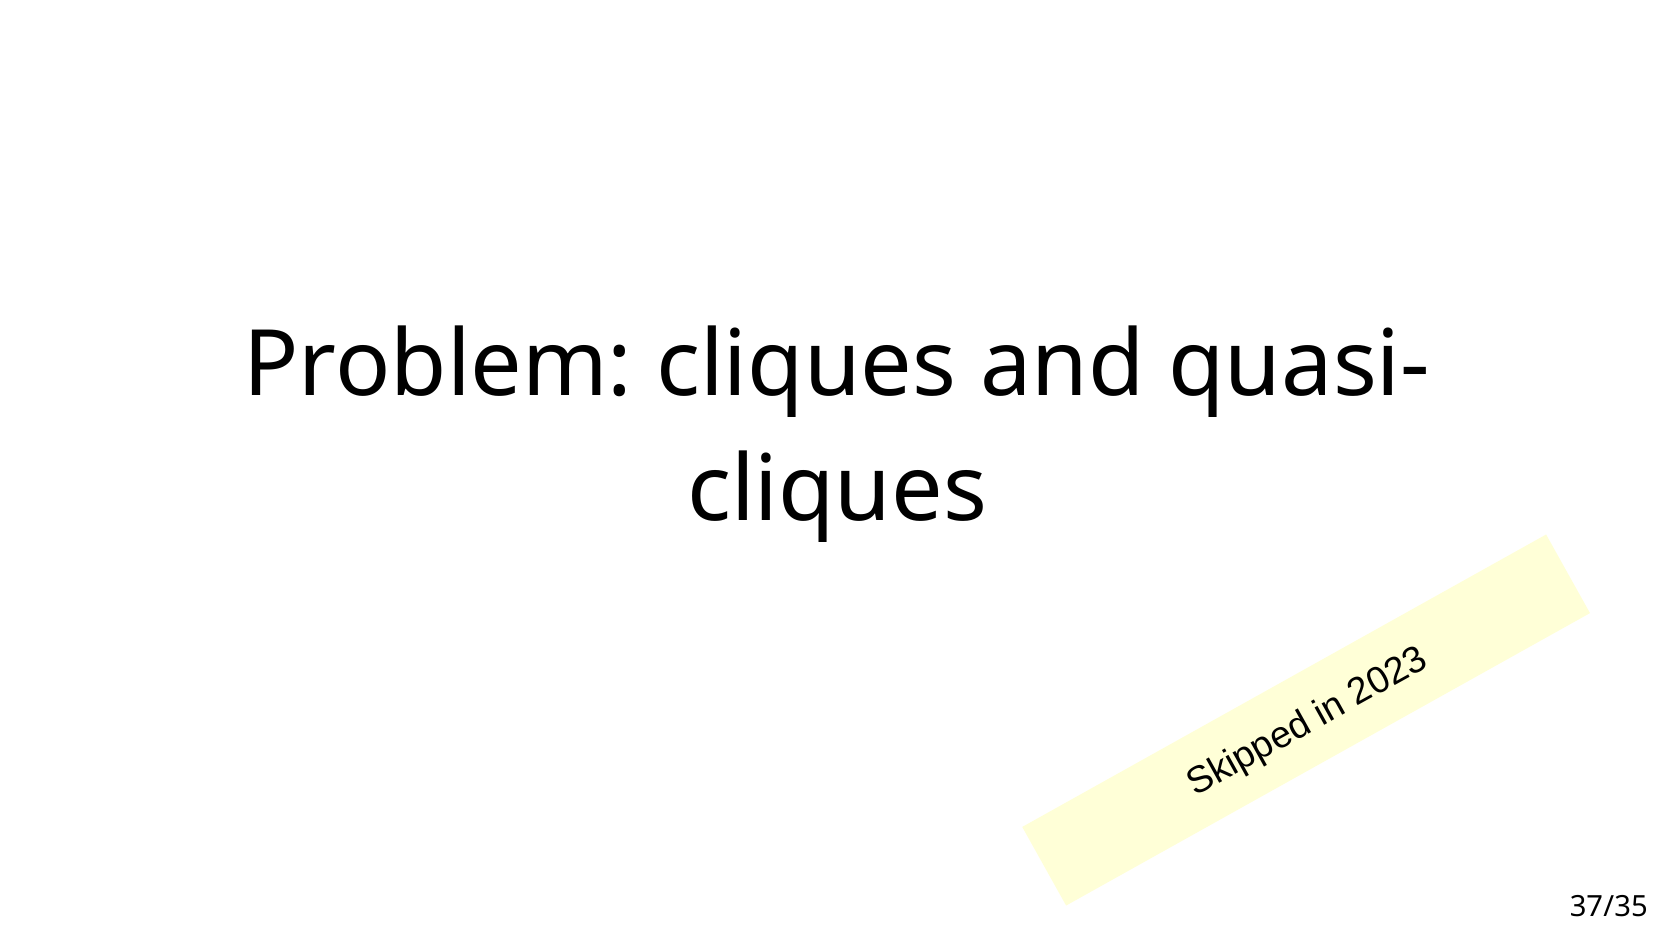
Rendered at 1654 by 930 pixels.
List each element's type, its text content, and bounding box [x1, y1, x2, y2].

title Problem: cliques and quasi-cliques [93, 344, 1582, 501]
text_box Skipped in 2023 [1022, 534, 1591, 906]
